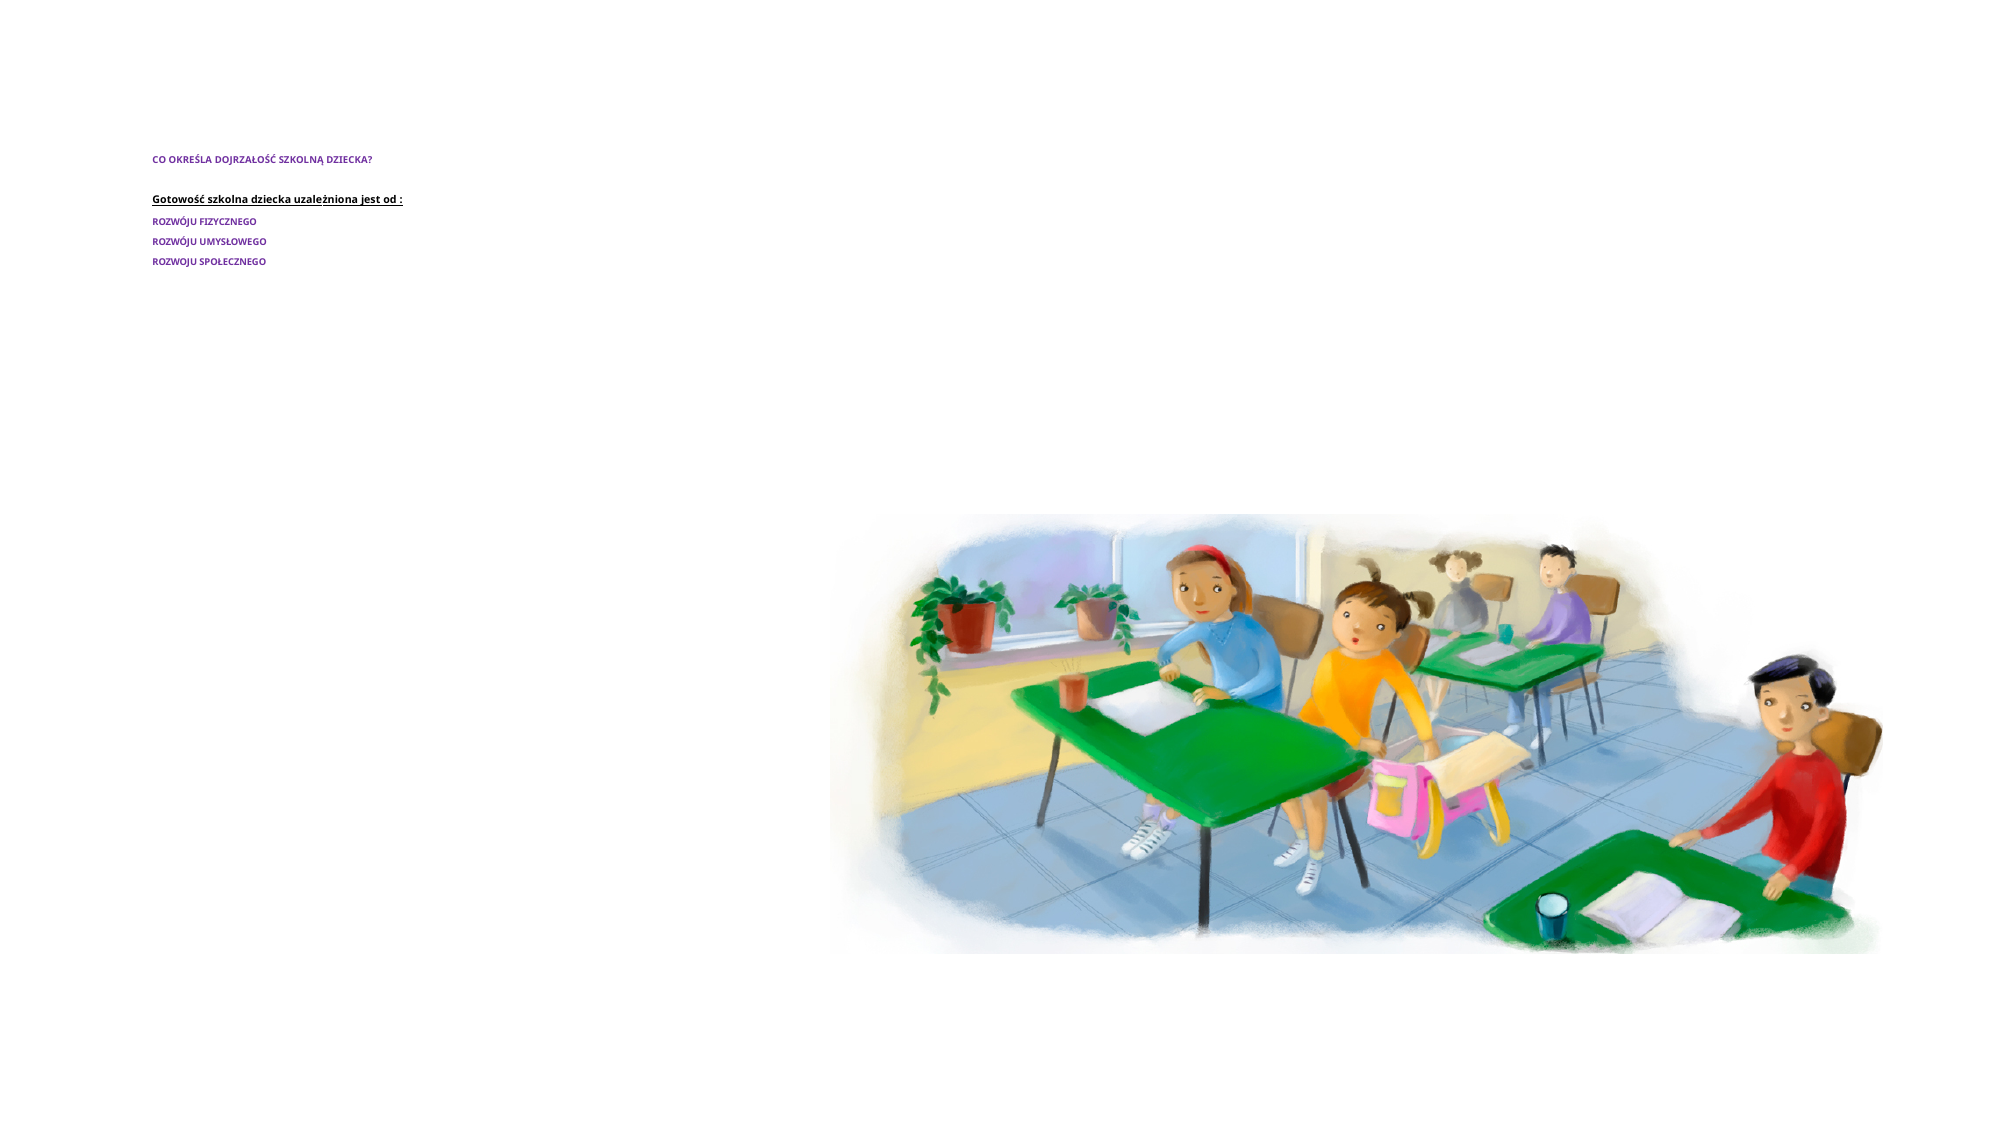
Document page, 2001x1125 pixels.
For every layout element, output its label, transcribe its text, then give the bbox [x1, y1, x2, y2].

picture [830, 515, 1883, 954]
title CO OKREŚLA DOJRZAŁOŚĆ SZKOLNĄ DZIECKA? Gotowość szkolna dziecka uzależniona jest od : ROZWÓJU FIZYCZNEGO ROZWÓJU UMYSŁOWEGO ROZWOJU SPOŁECZNEGO [137, 59, 1863, 278]
